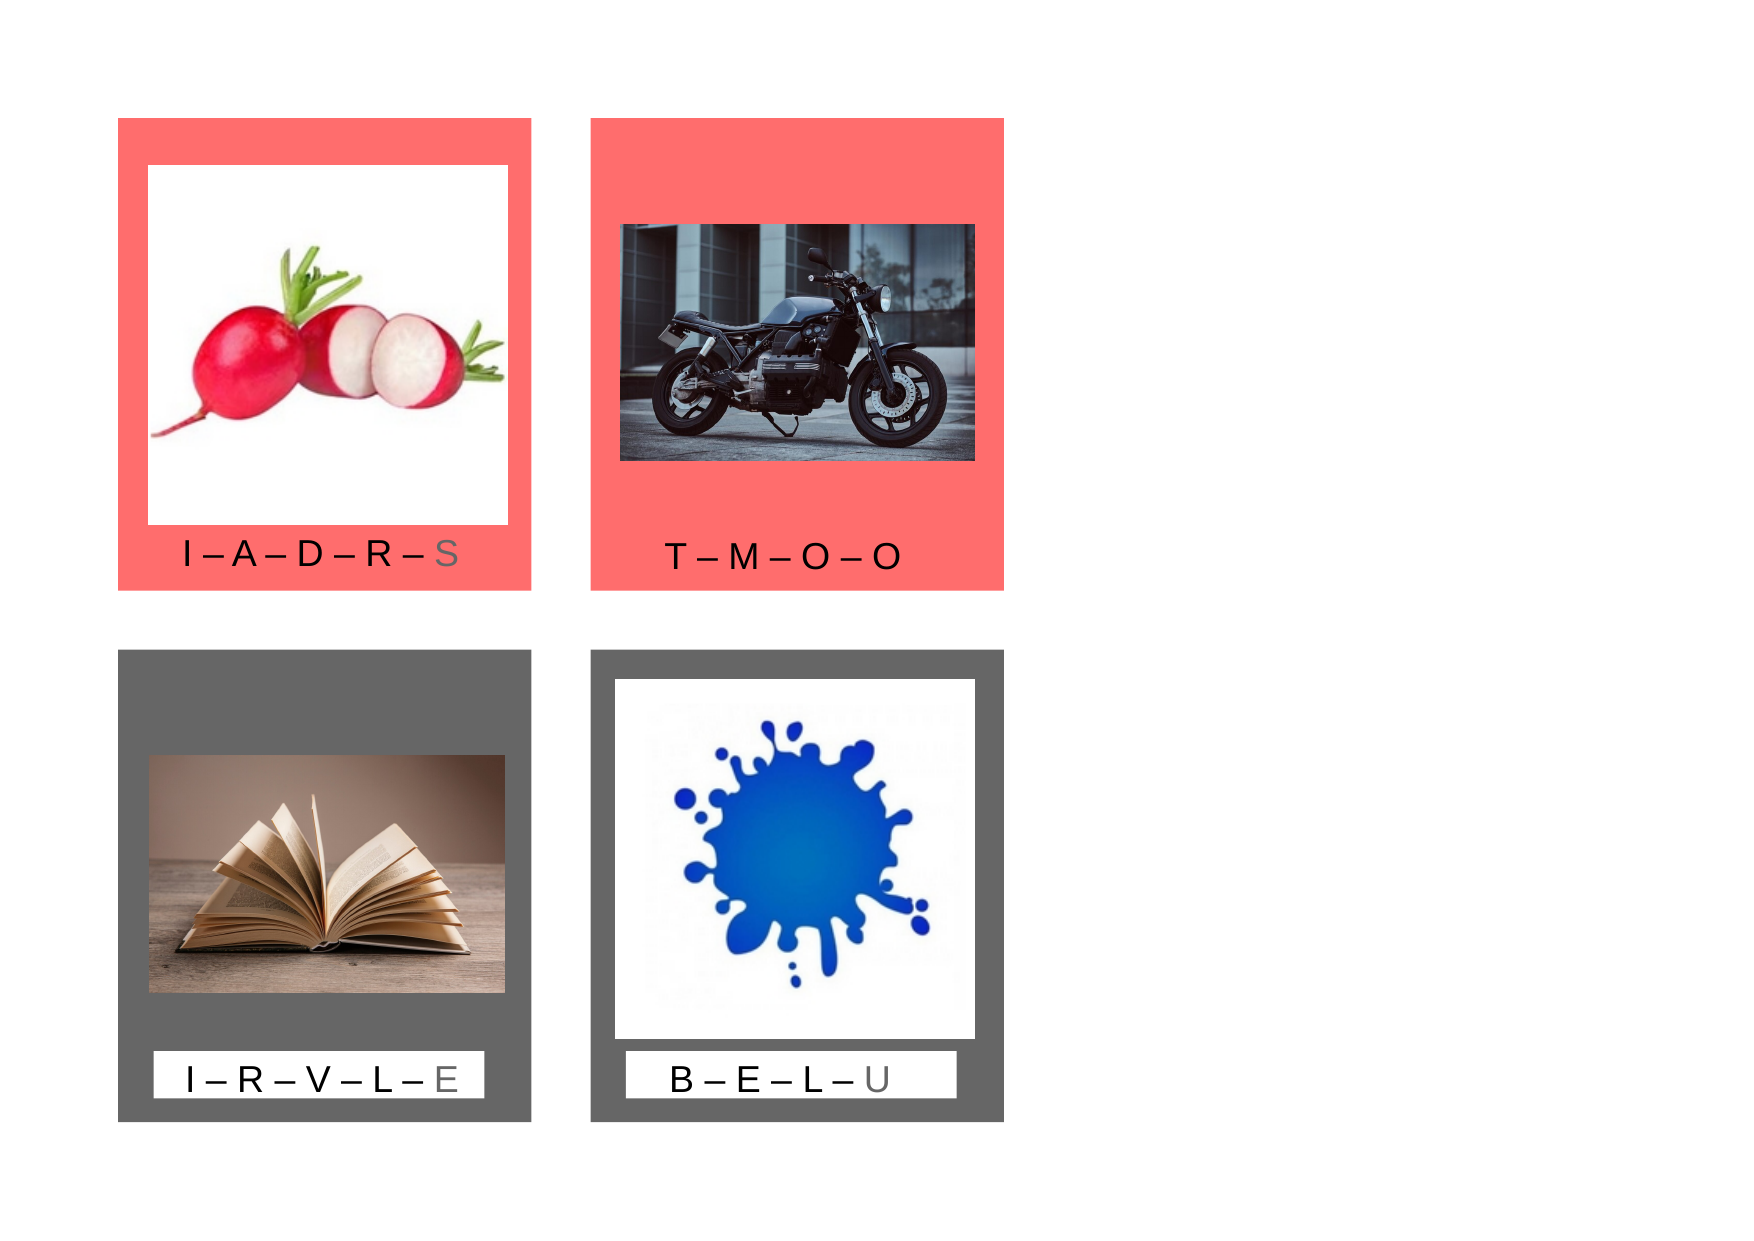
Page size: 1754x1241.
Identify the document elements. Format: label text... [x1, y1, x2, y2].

picture [148, 165, 508, 525]
picture [615, 679, 975, 1039]
text_box I – A – D – R – S [167, 524, 485, 582]
text_box [118, 118, 532, 591]
text_box [118, 649, 532, 1123]
text_box I – R – V – L – E [170, 1051, 485, 1108]
text_box [590, 649, 1004, 1123]
text_box B – E – L – U [654, 1051, 917, 1108]
picture [620, 224, 975, 461]
picture [149, 755, 505, 993]
text_box T – M – O – O [649, 527, 927, 585]
text_box [590, 118, 1004, 591]
